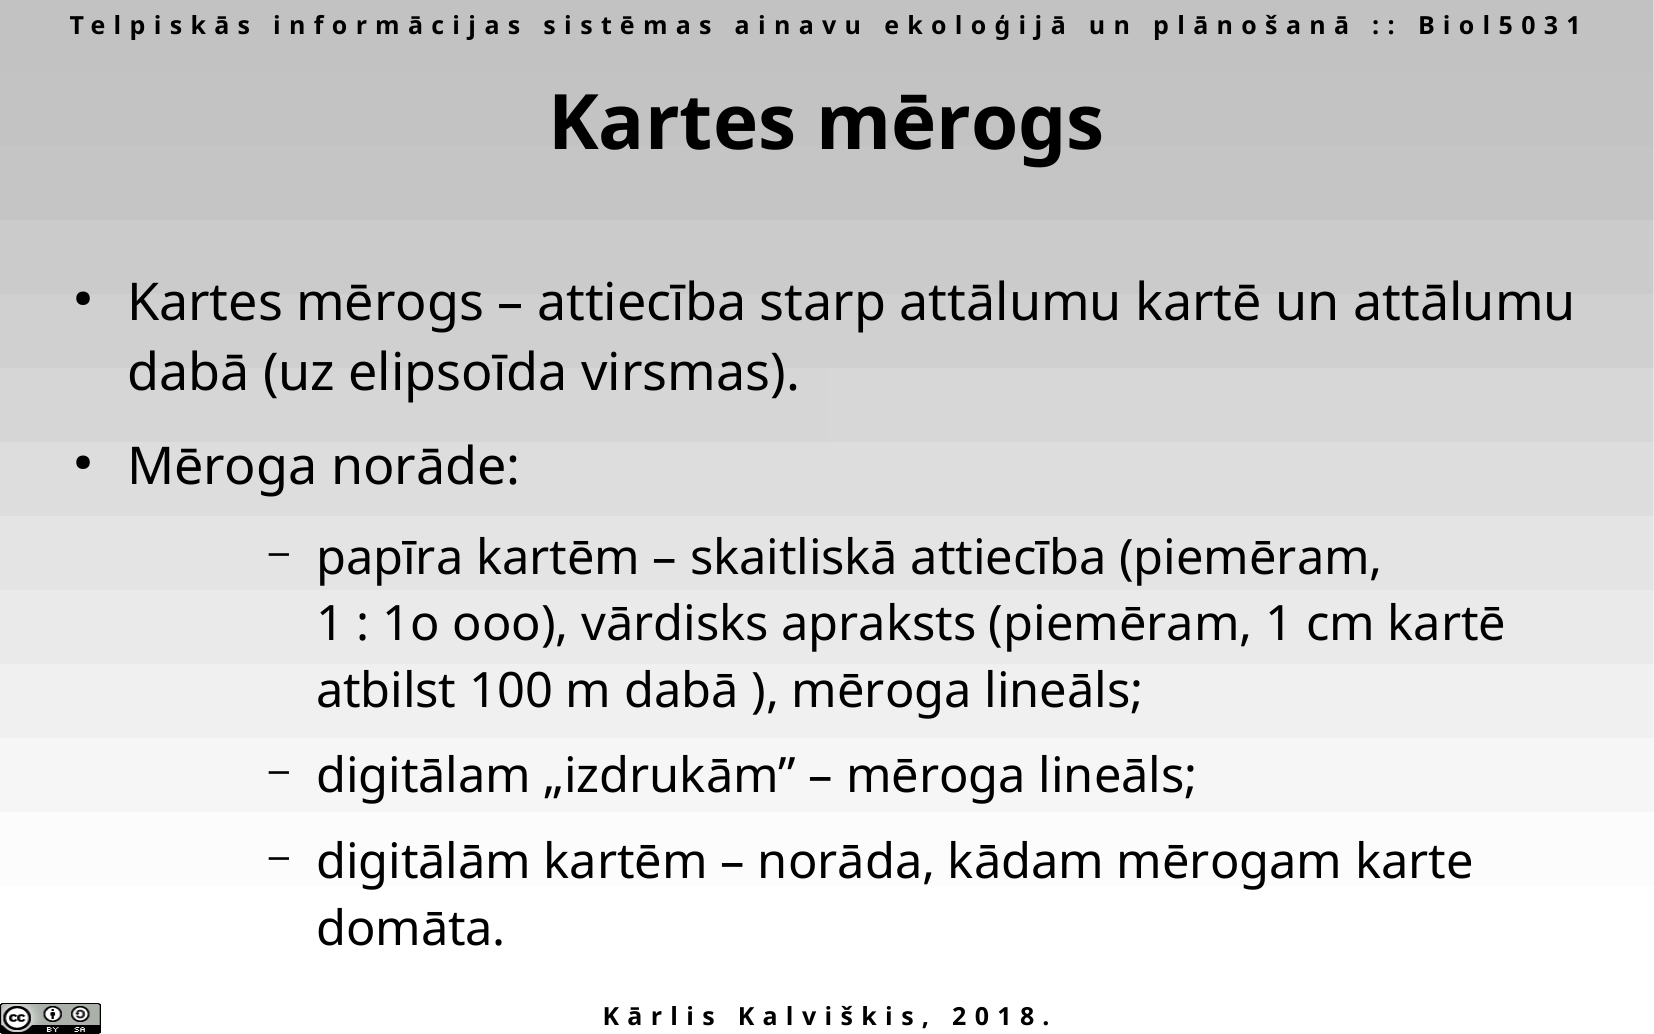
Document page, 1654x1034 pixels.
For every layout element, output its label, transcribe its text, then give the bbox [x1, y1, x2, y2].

title Kartes mērogs [0, 1, 1654, 240]
picture [0, 240, 1654, 1034]
list Kartes mērogs – attiecība starp attālumu kartē un attālumu dabā (uz elipsoīda virsmas). Mēroga norāde: papīra kartēm – skaitliskā attiecība (piemēram, 1 : 1o ooo), vārdisks apraksts (piemēram, 1 cm kartē atbilst 100 m dabā ), mēroga lineāls; digitālam „izdrukām” – mēroga lineāls; digitālām kartēm – norāda, kādam mērogam karte domāta. [56, 264, 1600, 979]
